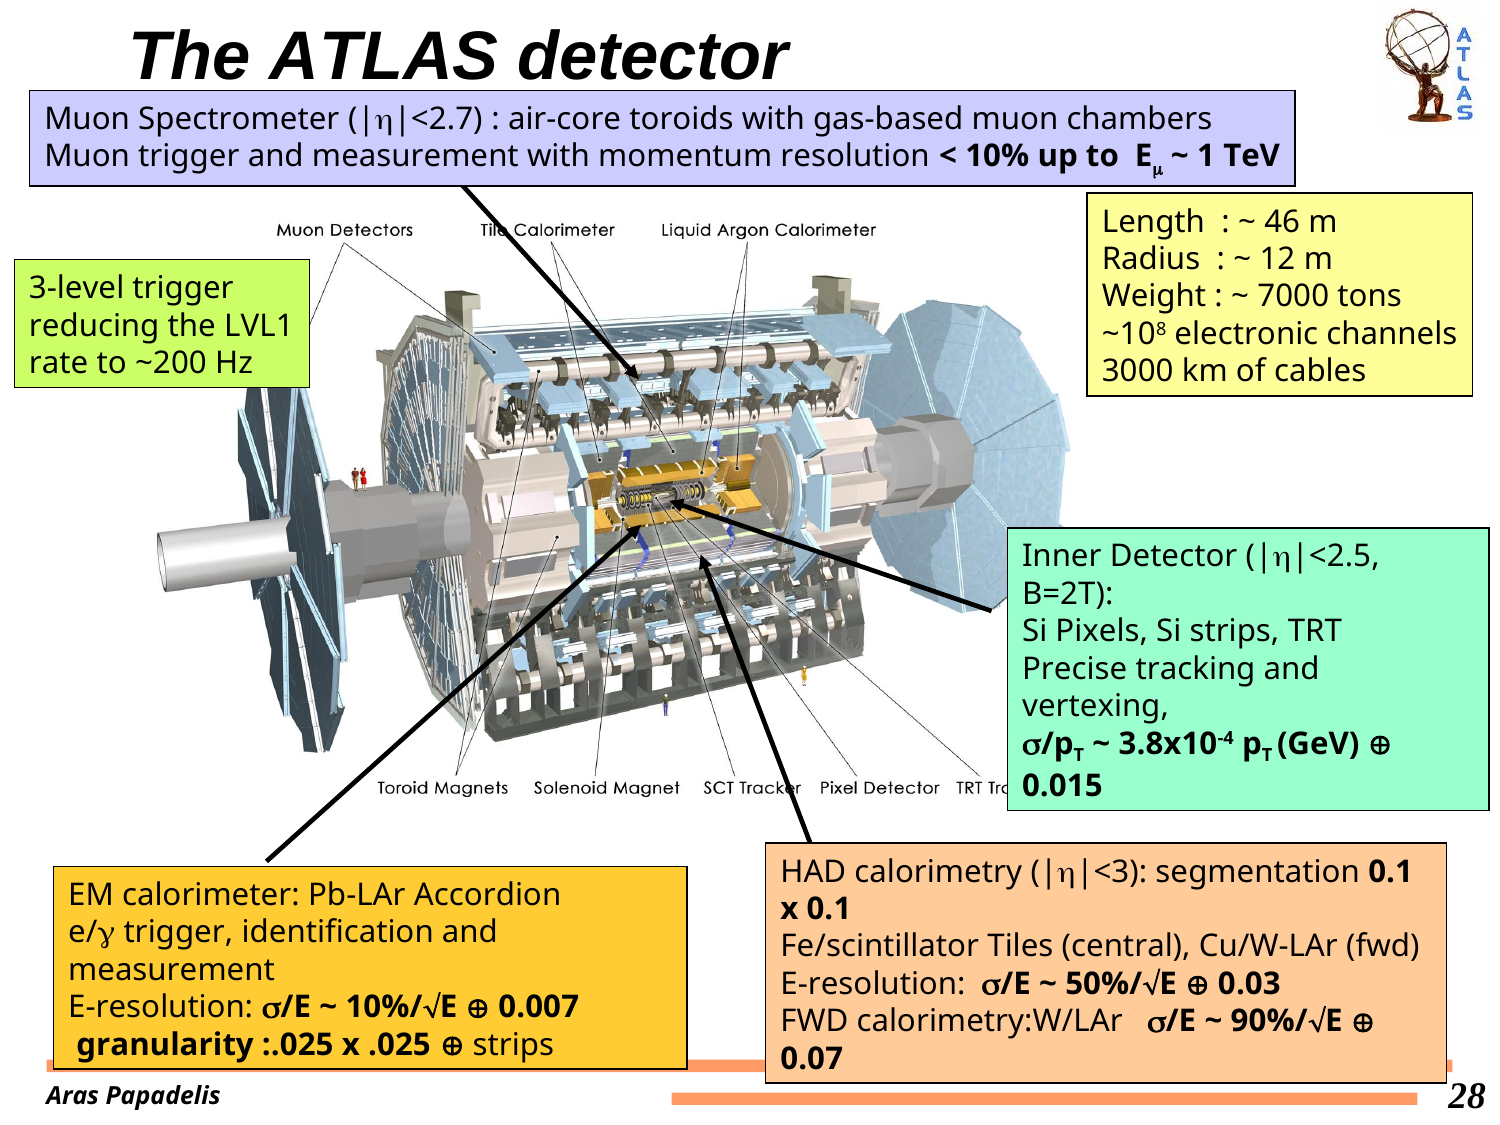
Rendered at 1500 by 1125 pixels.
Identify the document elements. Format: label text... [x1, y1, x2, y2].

title The ATLAS detector [85, 9, 1115, 90]
text_box Muon Spectrometer (||<2.7) : air-core toroids with gas-based muon chambers Muon trigger and measurement with momentum resolution < 10% up toE ~ 1 TeV [29, 90, 1296, 186]
text_box 3-level trigger reducing the LVL1 rate to ~200 Hz [14, 259, 310, 388]
picture [149, 206, 1079, 813]
text_box Length : ~ 46 m Radius : ~ 12 m Weight : ~ 7000 tons ~108 electronic channels 3000 km of cables [1087, 193, 1473, 396]
text_box Inner Detector (||<2.5, B=2T): Si Pixels, Si strips, TRT Precise tracking and vertexing, /pT ~ 3.8x10-4 pT (GeV)  0.015 [1007, 527, 1490, 811]
text_box HAD calorimetry (||<3): segmentation 0.1 x 0.1 Fe/scintillator Tiles (central), Cu/W-LAr (fwd) E-resolution:/E ~ 50%/E  0.03 FWD calorimetry:W/LAr /E ~ 90%/E  0.07 [765, 843, 1447, 1084]
picture [1380, 0, 1483, 132]
text_box EM calorimeter: Pb-LAr Accordion e/ trigger, identification and measurement E-resolution: /E ~ 10%/E  0.007 granularity :.025 x .025  strips [53, 866, 687, 1070]
